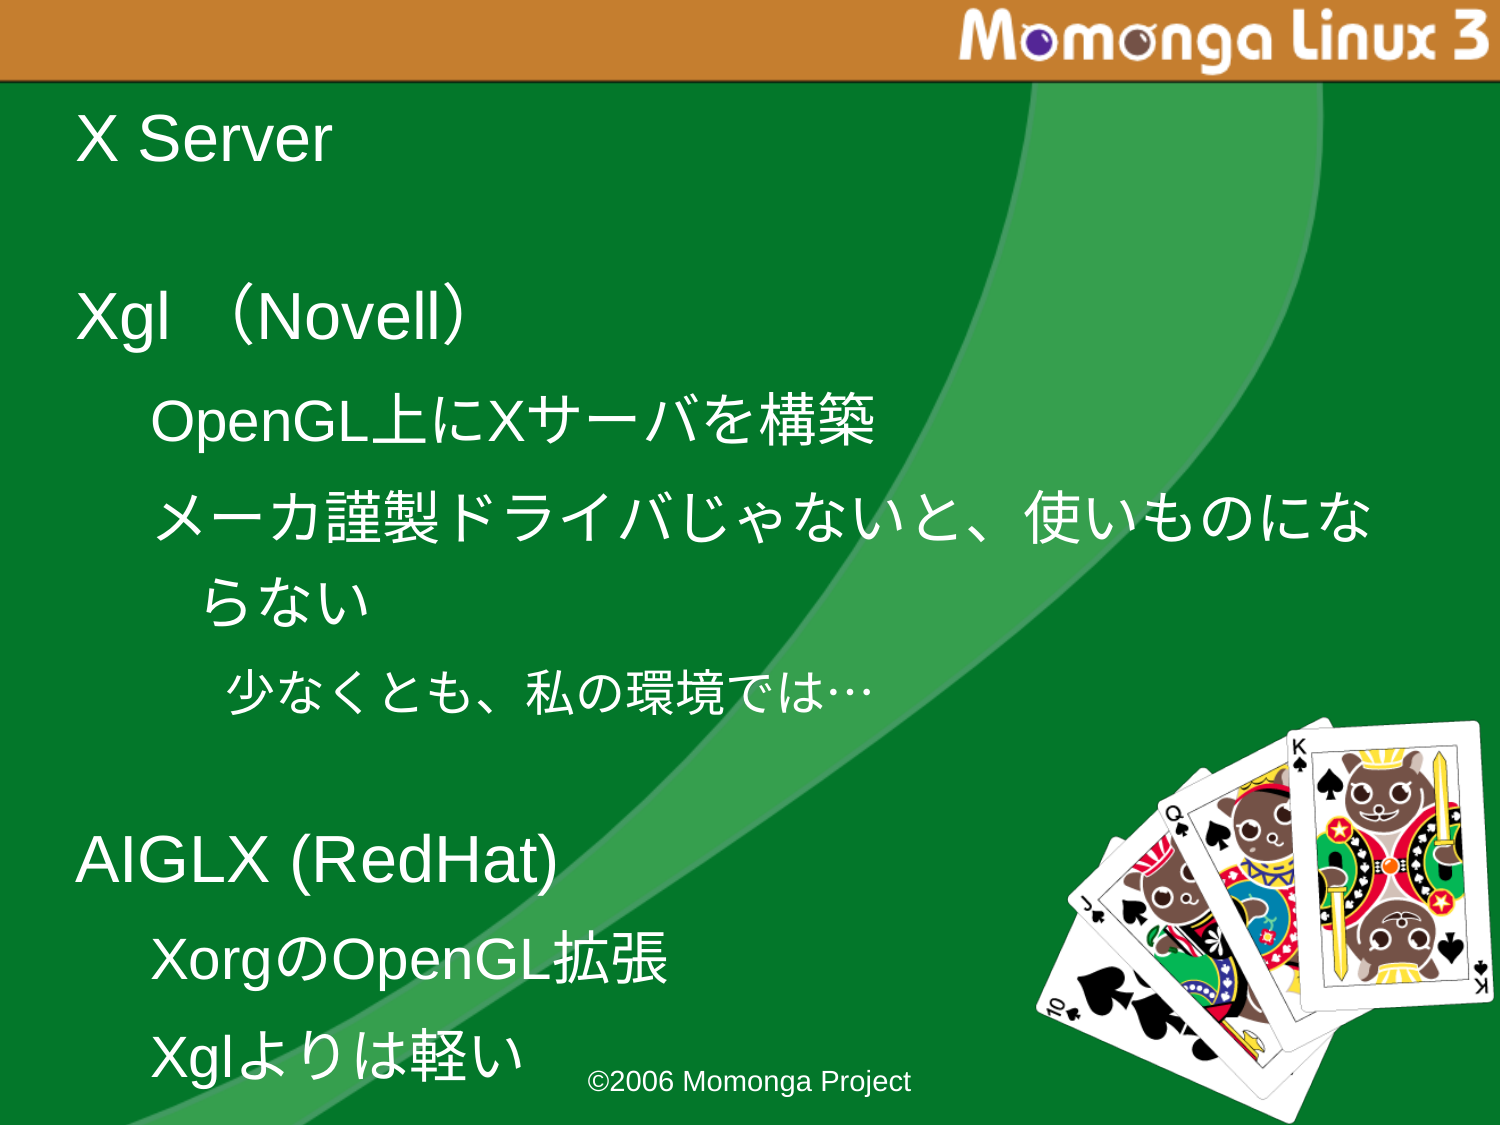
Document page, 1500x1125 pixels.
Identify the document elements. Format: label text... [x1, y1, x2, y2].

picture [0, 0, 1500, 1125]
title X Server [75, 52, 1426, 226]
list Xgl （Novell） OpenGL上にXサーバを構築 メーカ謹製ドライバじゃないと、使いものにならない 少なくとも、私の環境では… AIGLX (RedHat) XorgのOpenGL拡張 Xglよりは軽い バイナリは通常のX.orgと同じ [75, 262, 1426, 991]
